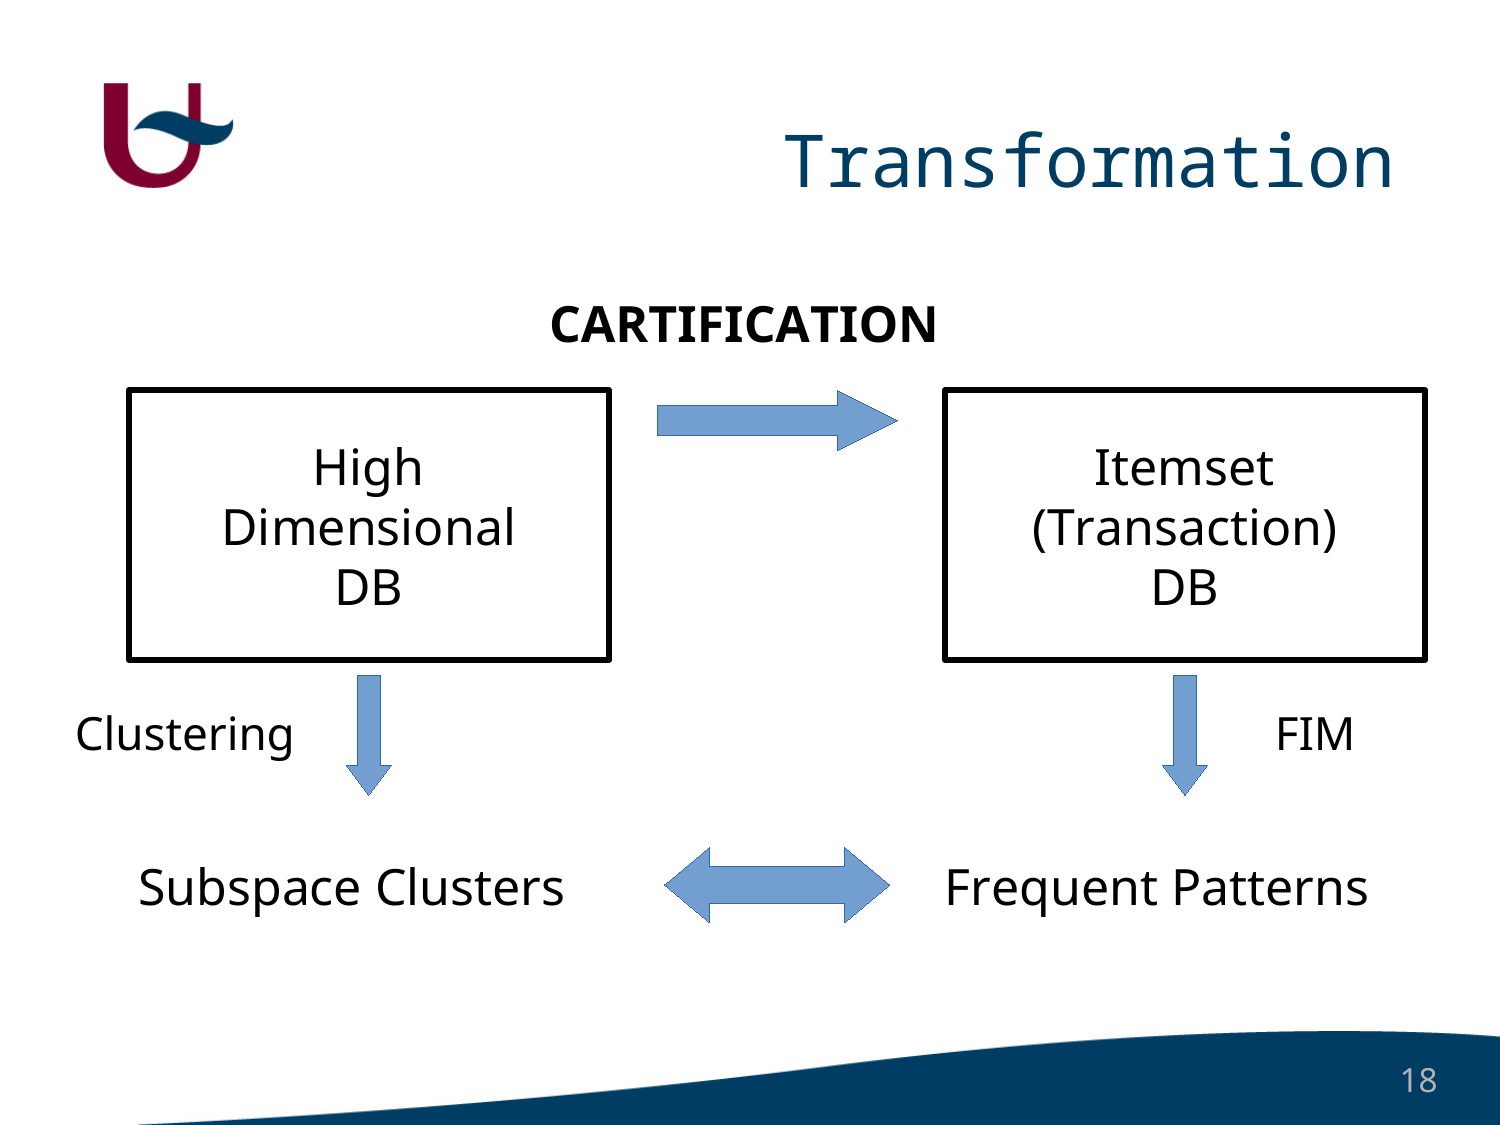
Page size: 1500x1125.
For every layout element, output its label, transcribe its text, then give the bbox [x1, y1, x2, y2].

text_box [657, 390, 898, 451]
title Transformation [103, 105, 1396, 210]
picture [103, 83, 234, 105]
text_box Itemset (Transaction) DB [945, 389, 1426, 661]
text_box [1162, 675, 1208, 796]
text_box High Dimensional DB [128, 389, 609, 661]
text_box Clustering [60, 697, 322, 768]
picture [137, 1031, 1500, 1125]
text_box [346, 675, 392, 796]
text_box Subspace Clusters [123, 847, 615, 923]
text_box CARTIFICATION [534, 285, 1021, 361]
text_box Frequent Patterns [930, 847, 1441, 923]
text_box FIM [1260, 697, 1374, 768]
text_box [664, 847, 890, 923]
